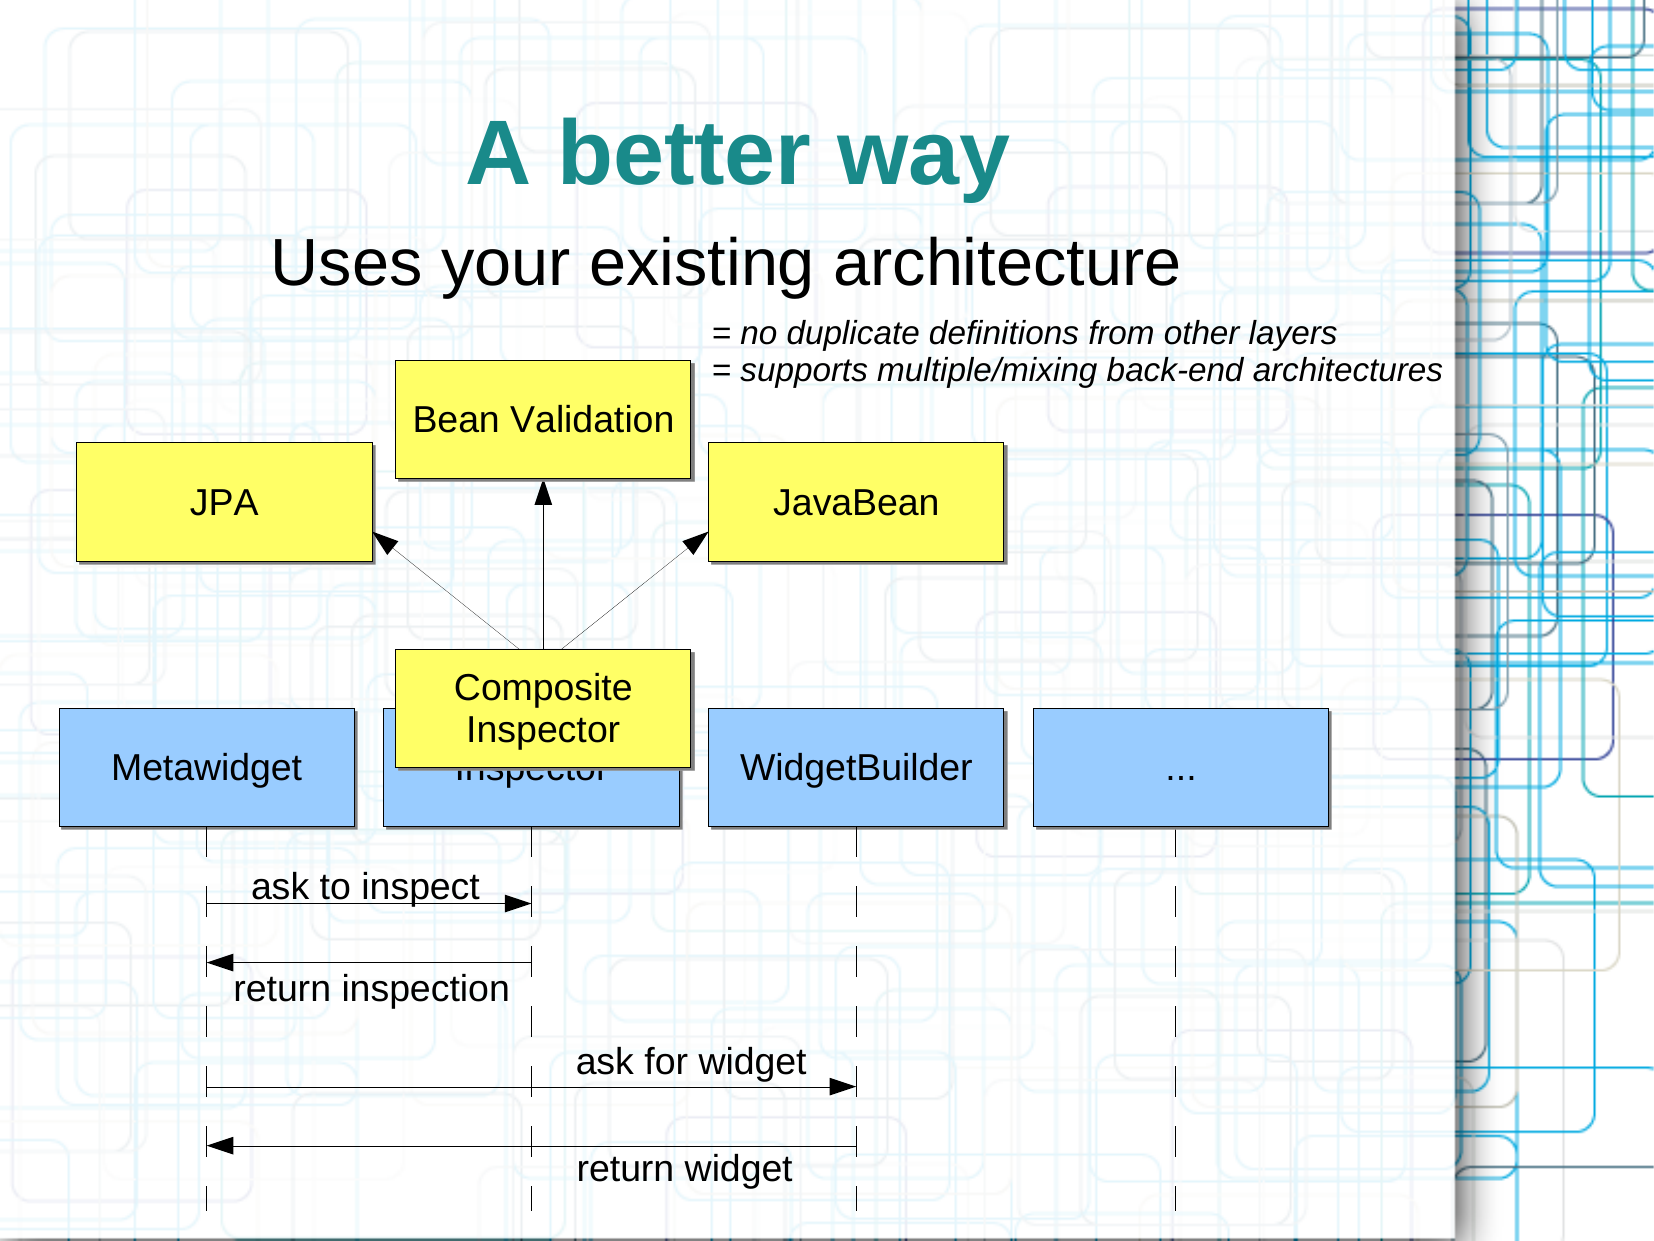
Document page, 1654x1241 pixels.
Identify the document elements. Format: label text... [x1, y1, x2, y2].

text_box return inspection [218, 960, 525, 1018]
text_box Bean Validation [395, 360, 691, 479]
text_box return widget [561, 1139, 808, 1197]
text_box ... [1033, 708, 1329, 827]
text_box Composite Inspector [395, 649, 691, 768]
text_box JavaBean [708, 442, 1004, 562]
text_box ask for widget [561, 1033, 821, 1091]
text_box ask to inspect [236, 858, 495, 916]
text_box Inspector [383, 708, 680, 827]
picture [0, 0, 1654, 1241]
text_box WidgetBuilder [708, 708, 1004, 827]
text_box Metawidget [59, 708, 355, 827]
text_box JPA [76, 442, 373, 562]
text_box Uses your existing architecture [29, 218, 1424, 308]
title A better way [59, 56, 1418, 218]
text_box = no duplicate definitions from other layers = supports multiple/mixing back-end architectures [696, 306, 1459, 396]
